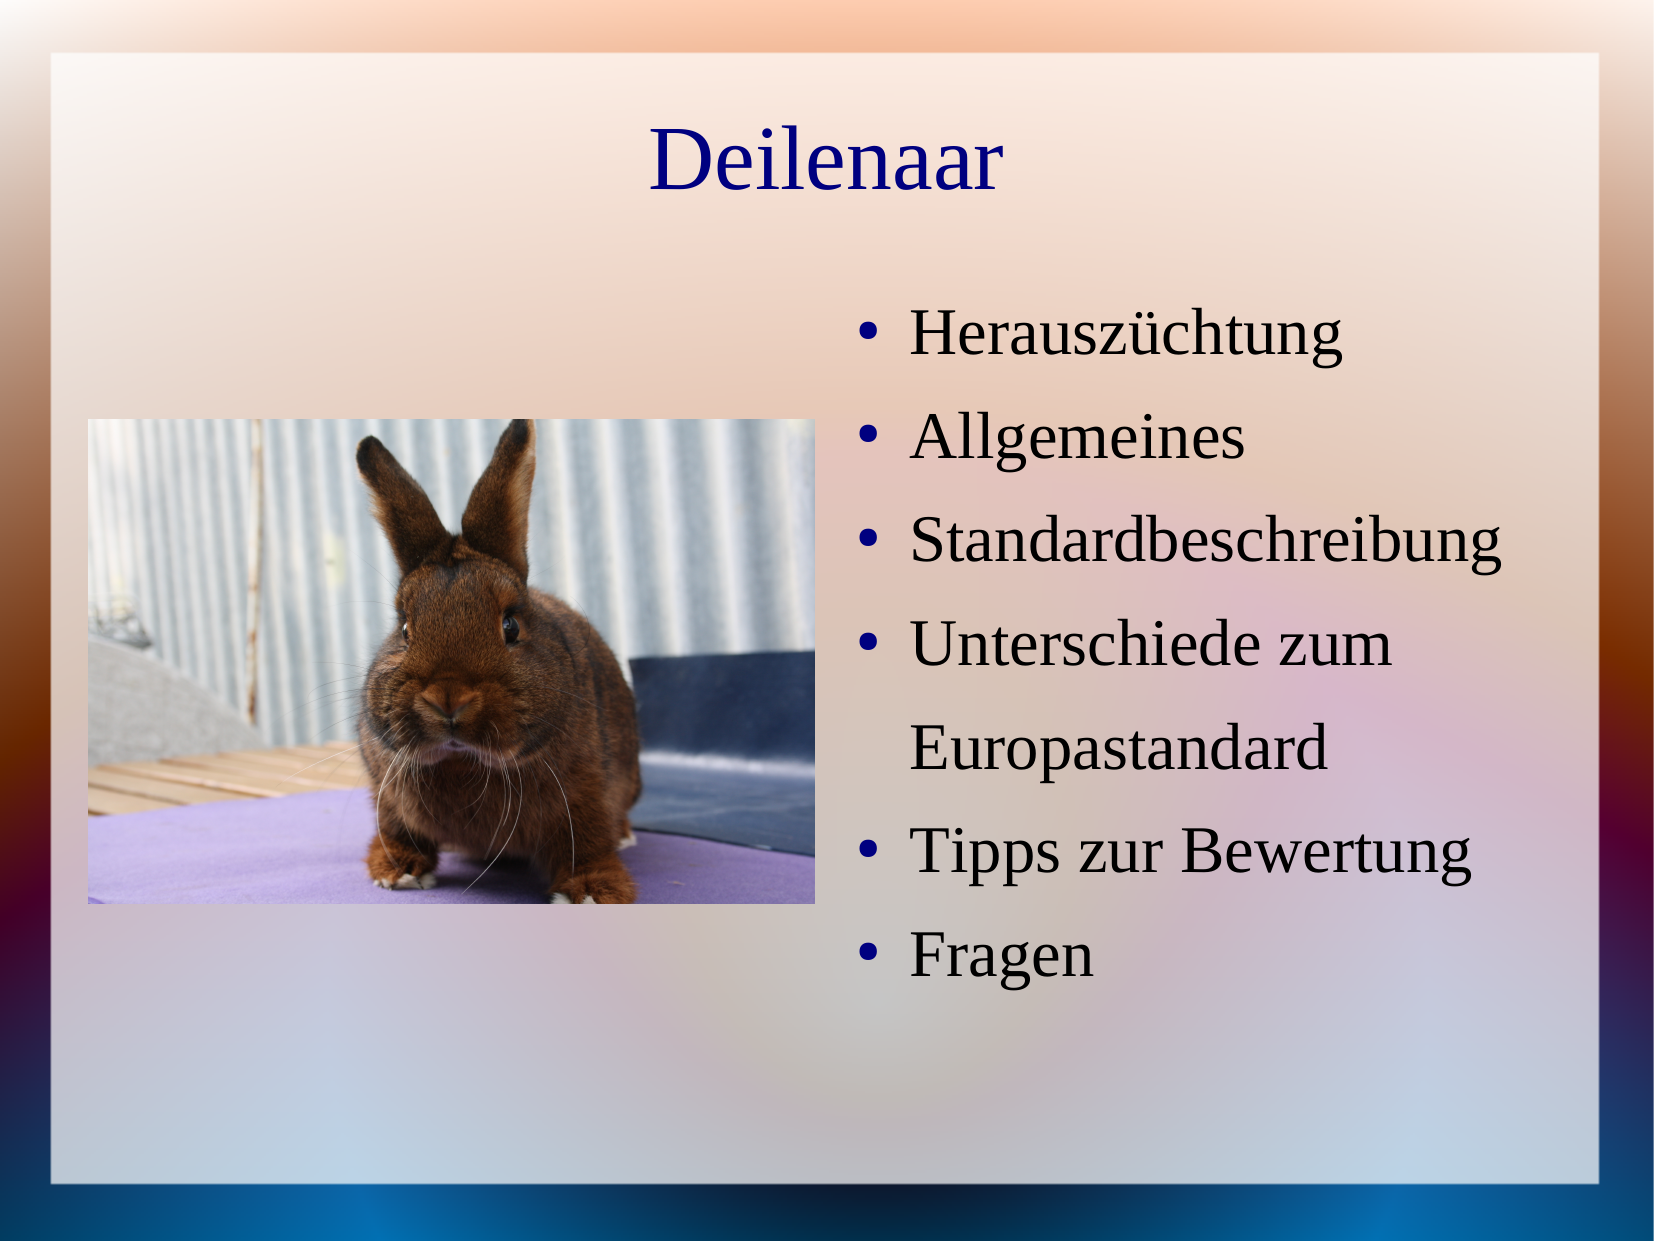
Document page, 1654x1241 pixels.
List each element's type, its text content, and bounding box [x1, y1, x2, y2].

title Deilenaar [82, 55, 1571, 263]
picture [0, 0, 1654, 1241]
list Herauszüchtung Allgemeines Standardbeschreibung Unterschiede zum Europastandard Tipps zur Bewertung Fragen [838, 295, 1565, 1039]
